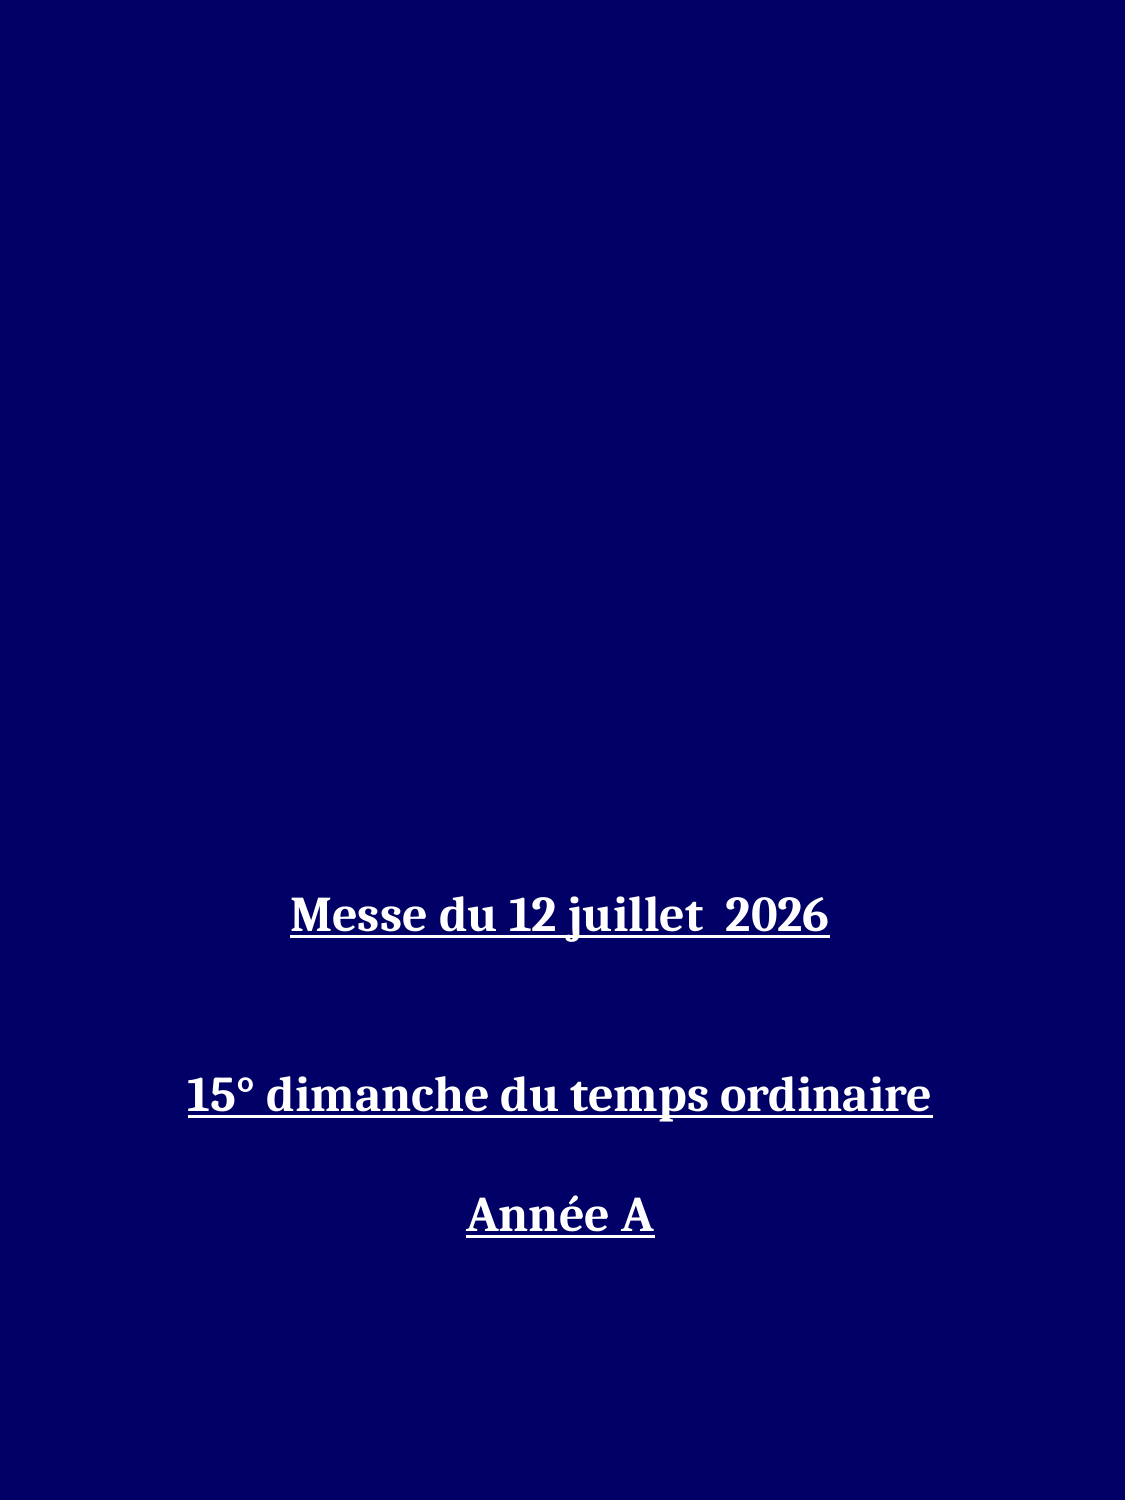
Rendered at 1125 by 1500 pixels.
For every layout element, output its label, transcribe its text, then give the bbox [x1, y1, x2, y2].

text_box Messe du 12 juillet 2026 15° dimanche du temps ordinaire Année A [161, 874, 959, 1249]
